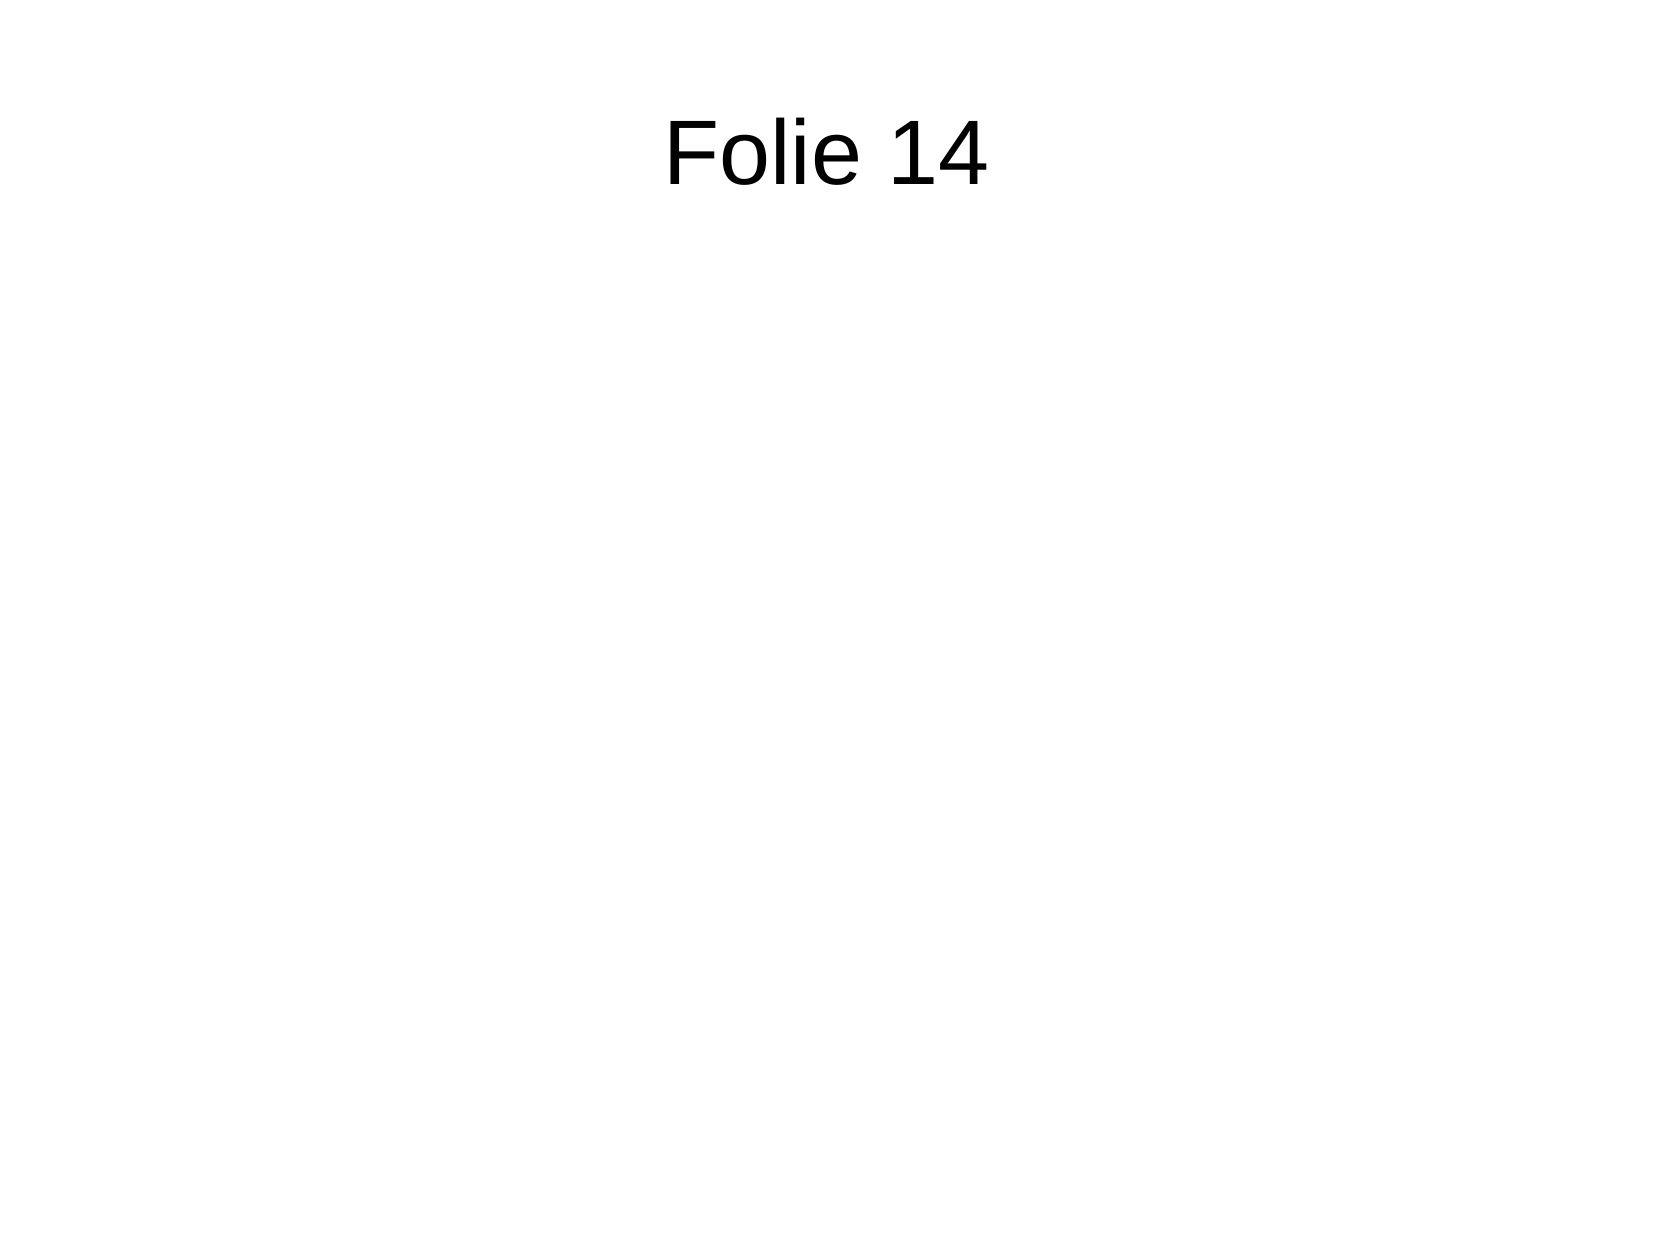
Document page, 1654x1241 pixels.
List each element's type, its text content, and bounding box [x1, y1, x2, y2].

title Folie 14 [82, 49, 1571, 257]
